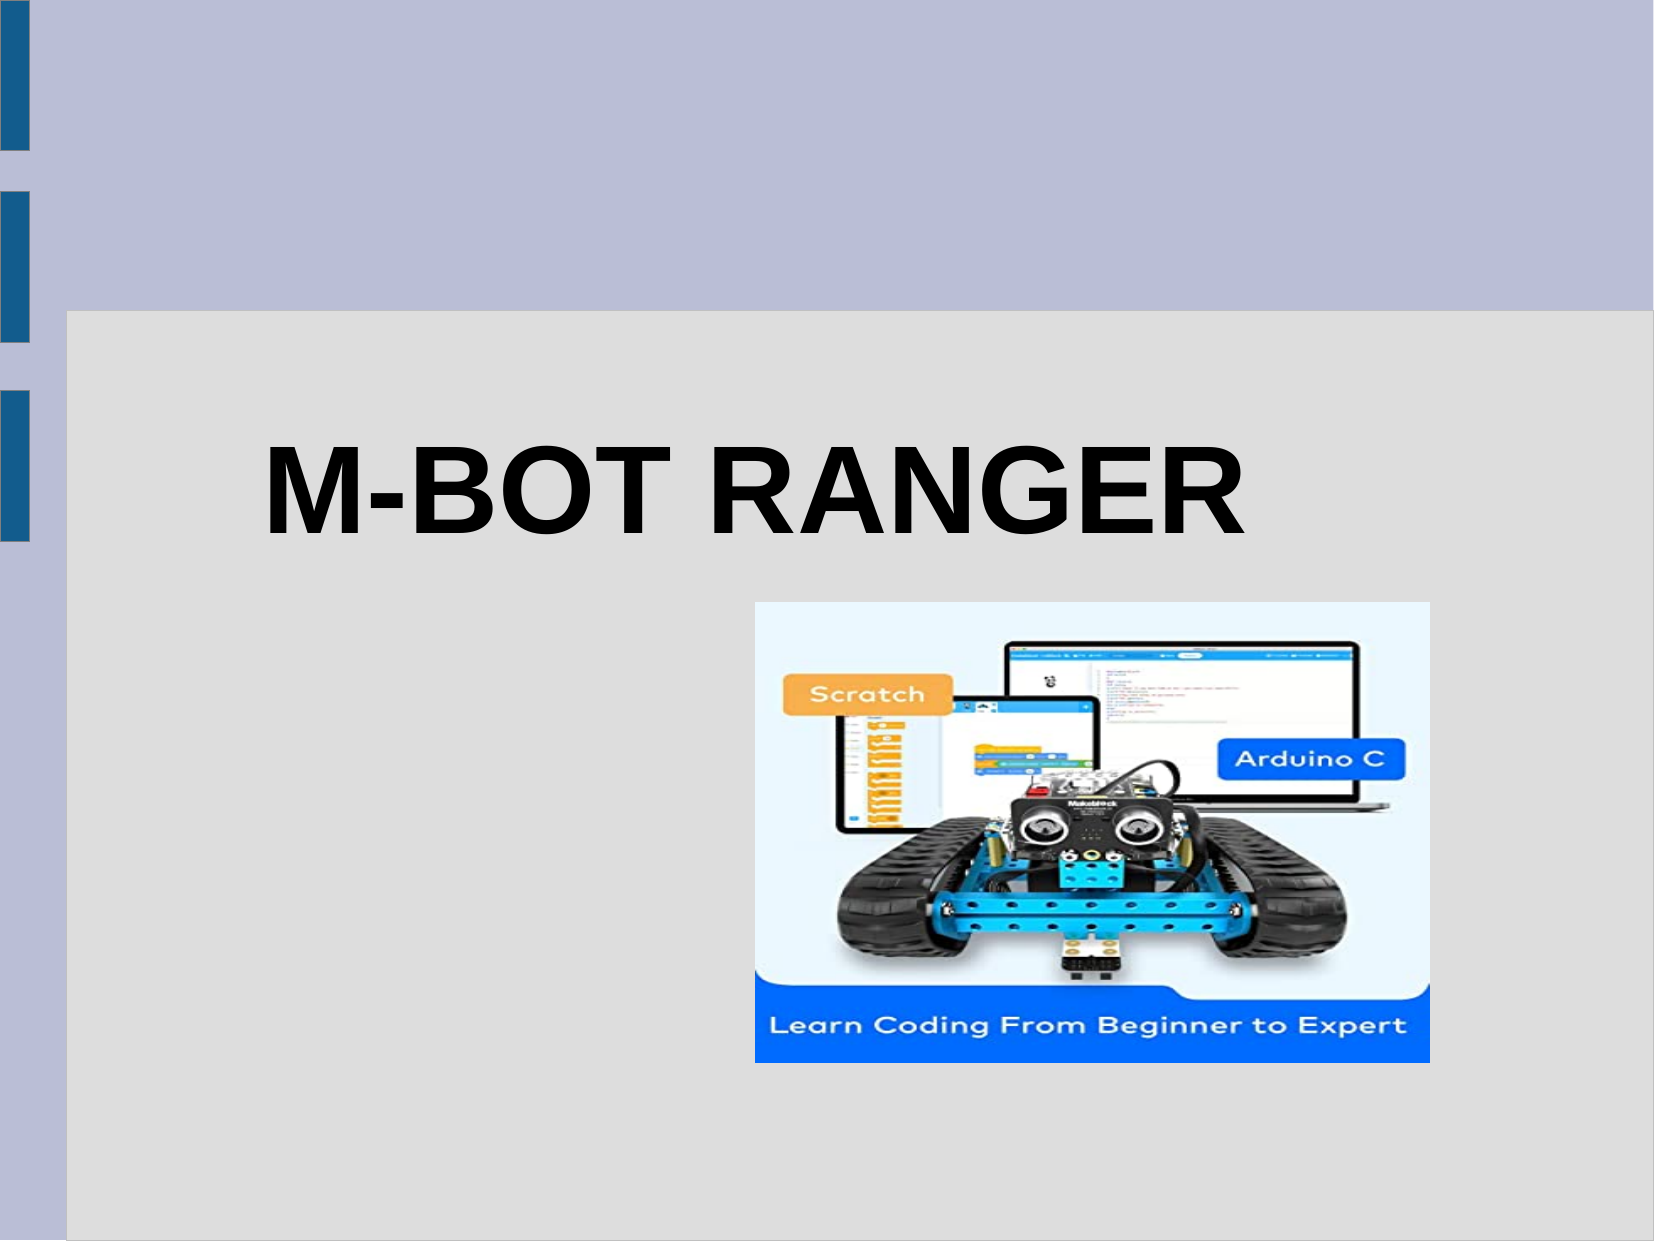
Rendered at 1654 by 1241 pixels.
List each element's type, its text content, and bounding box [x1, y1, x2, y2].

text_box M-BOT RANGER [248, 413, 1477, 708]
picture [755, 602, 1430, 1063]
